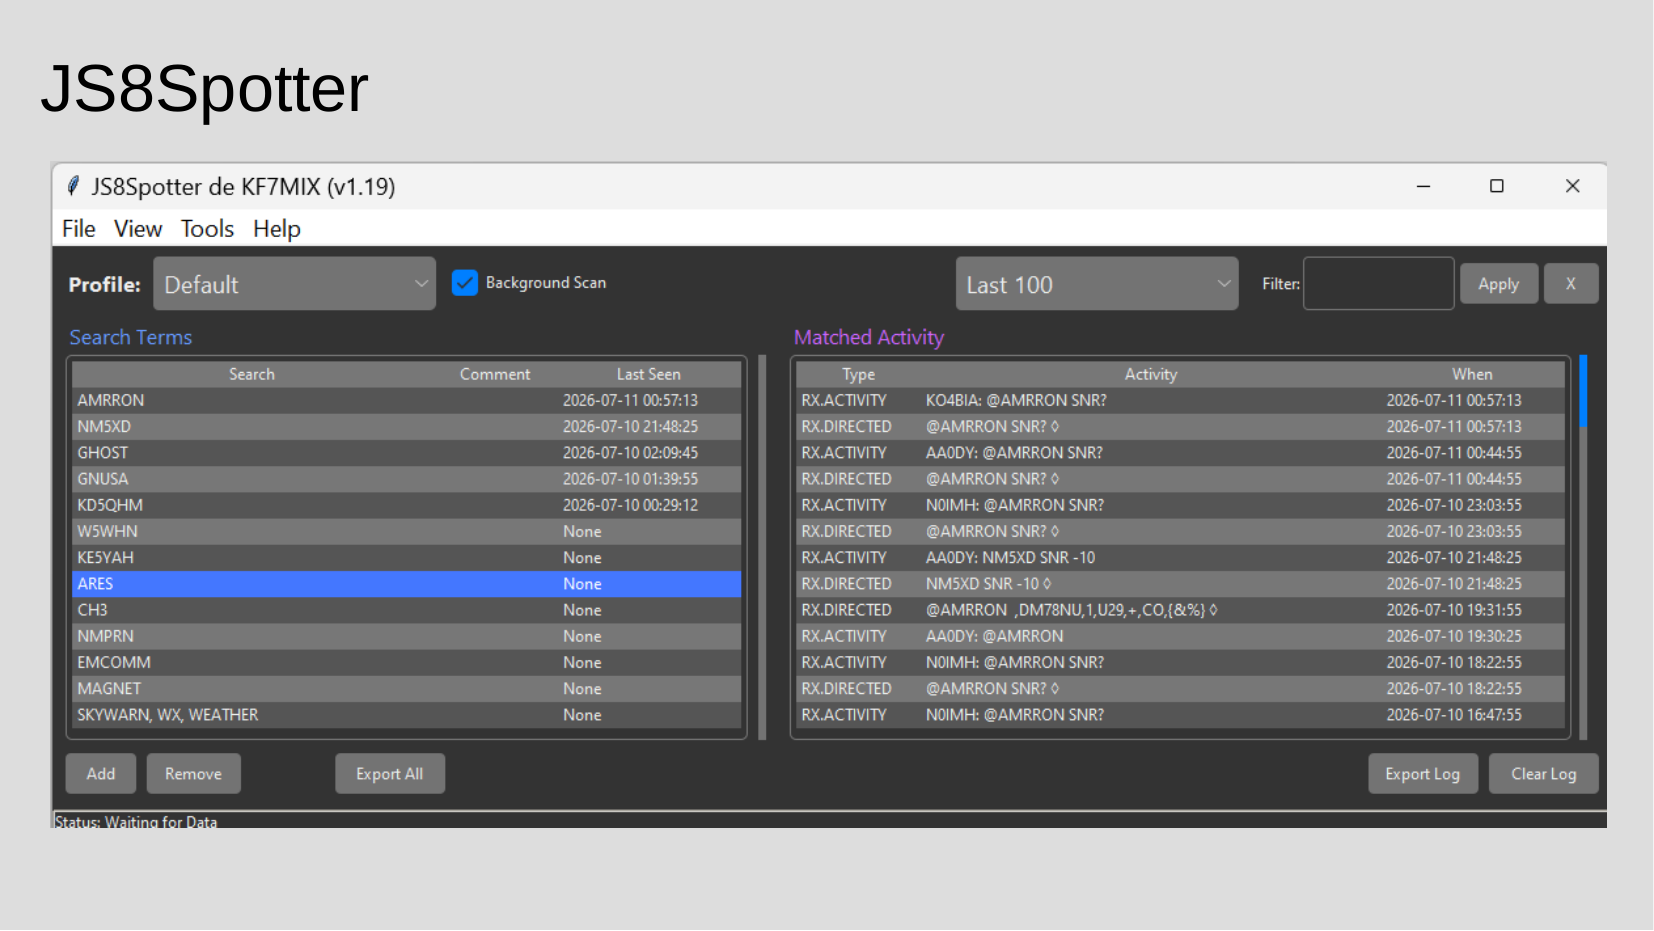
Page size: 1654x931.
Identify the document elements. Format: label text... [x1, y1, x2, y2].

subtitle JS8Spotter [40, 51, 1560, 622]
picture [50, 161, 1607, 828]
